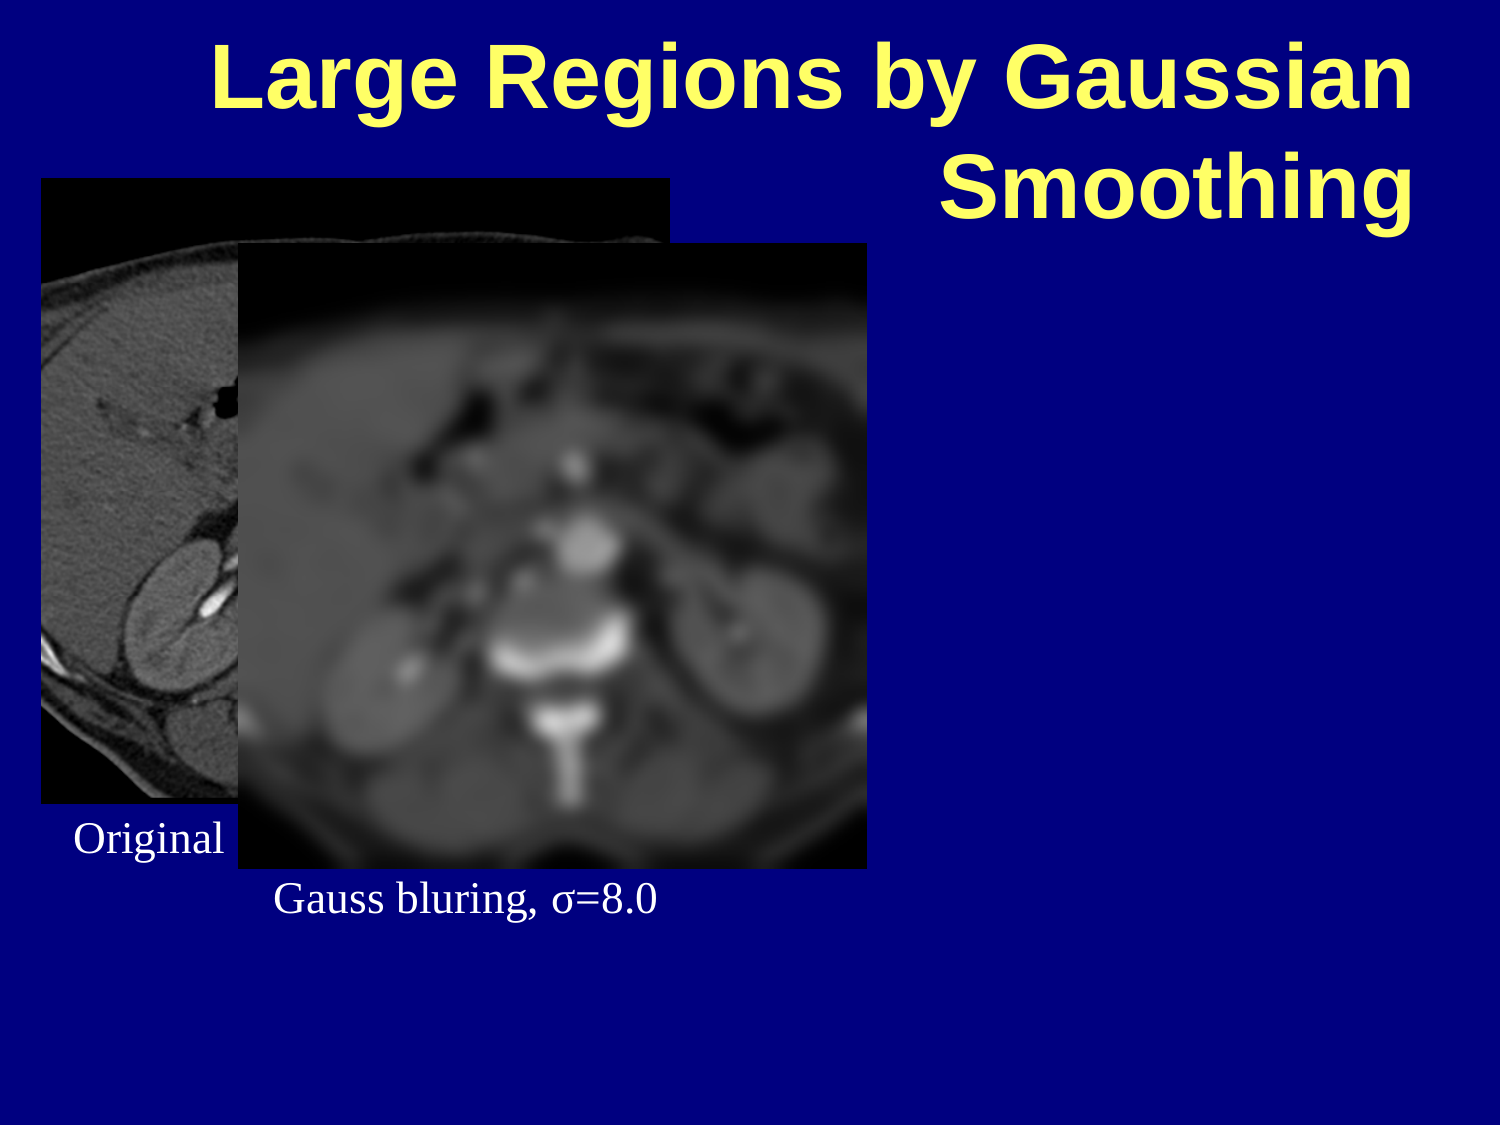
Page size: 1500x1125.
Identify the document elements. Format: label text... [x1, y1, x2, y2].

picture [41, 178, 867, 870]
text_box Original [73, 808, 264, 860]
text_box Gauss bluring, σ=8.0 [273, 869, 841, 920]
title Large Regions by Gaussian Smoothing [106, 21, 1418, 235]
